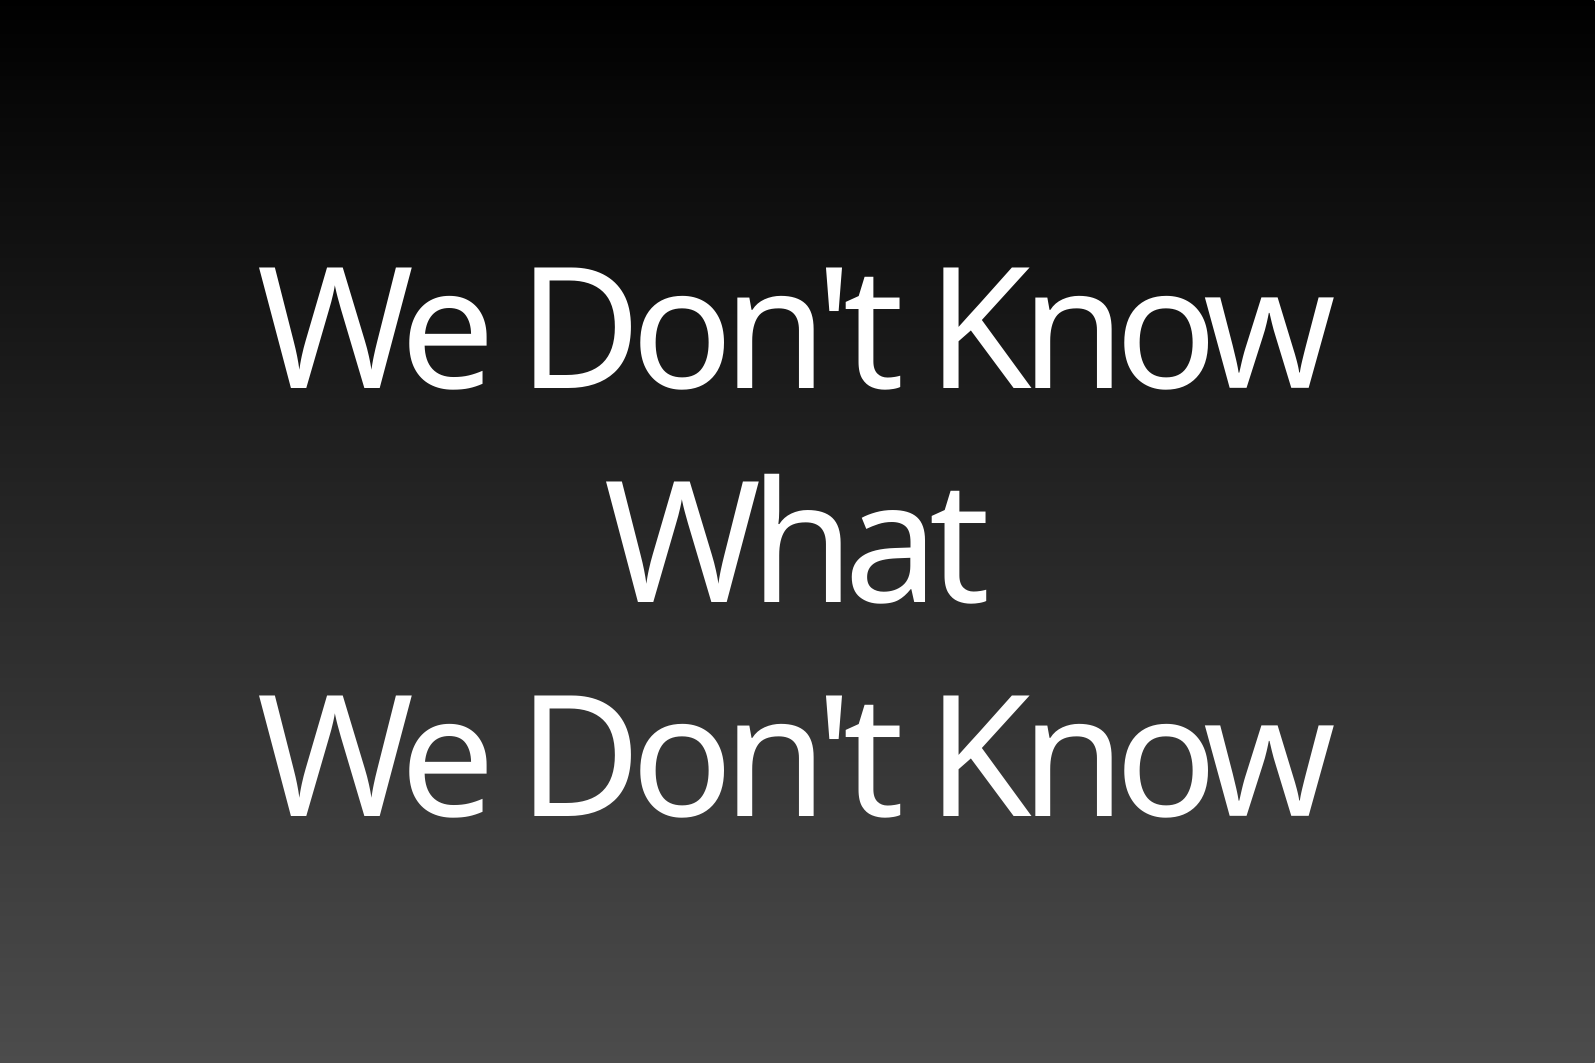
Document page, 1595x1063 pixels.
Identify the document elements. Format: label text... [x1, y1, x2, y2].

subtitle We Don't Know What We Don't Know [0, 0, 1595, 1063]
